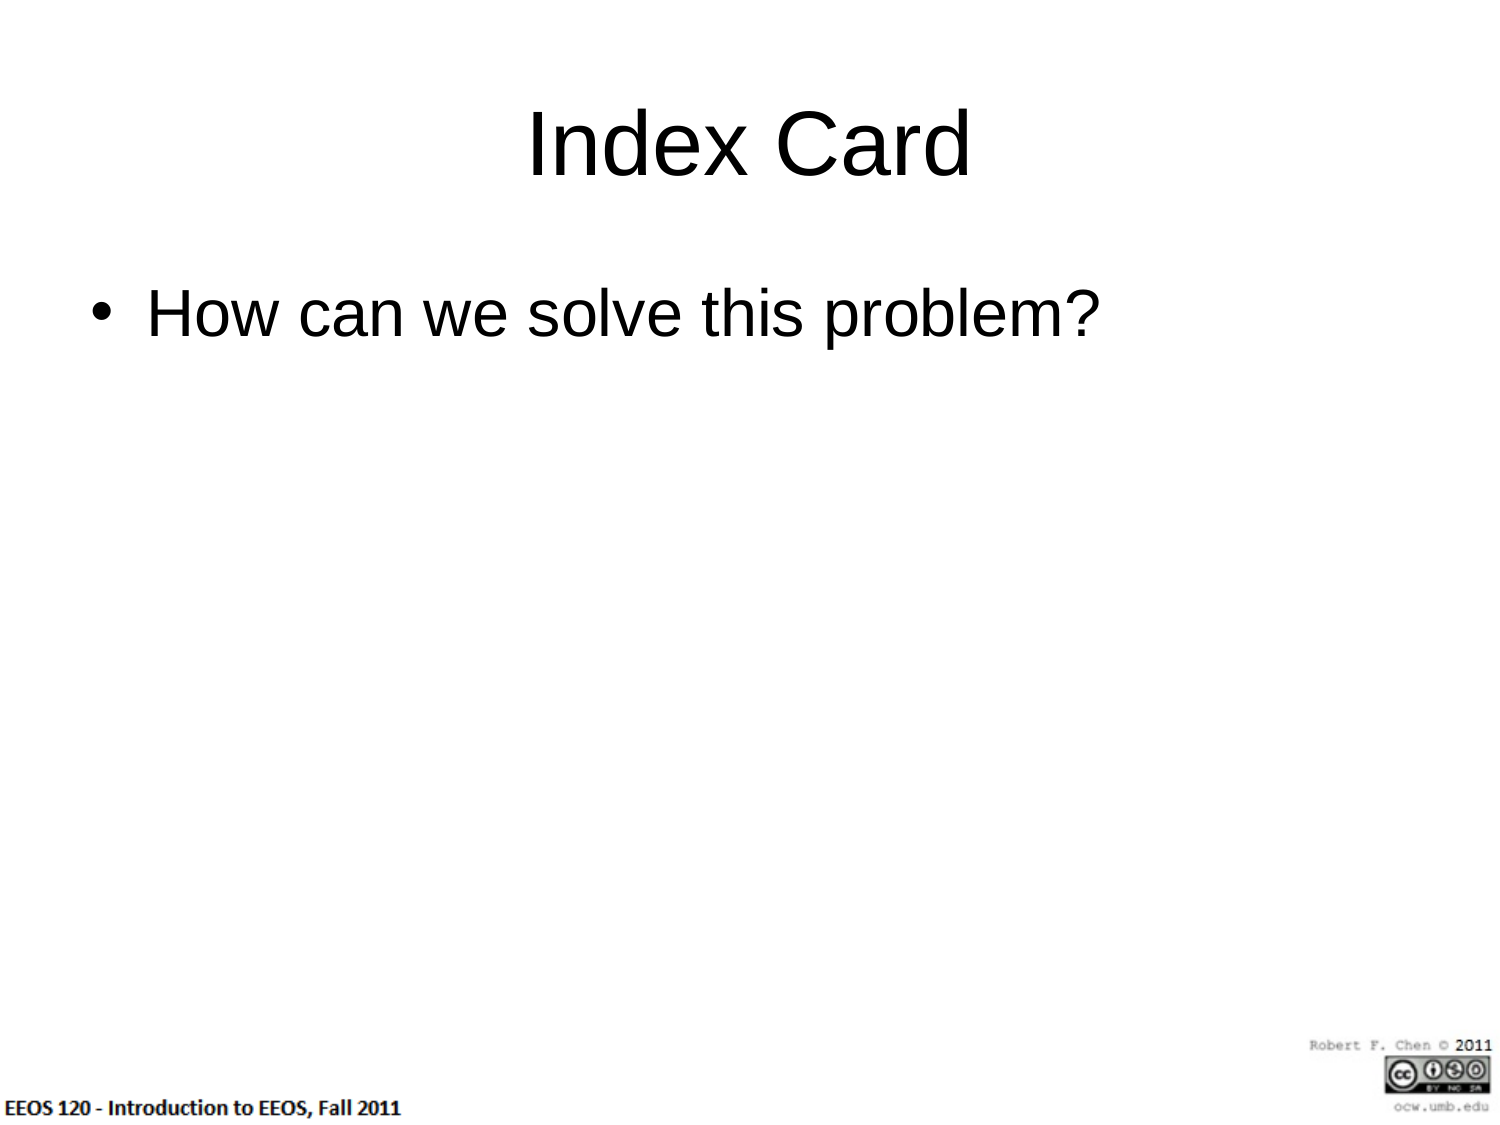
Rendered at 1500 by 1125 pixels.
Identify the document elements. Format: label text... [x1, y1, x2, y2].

picture [1299, 1029, 1500, 1125]
picture [0, 1090, 406, 1125]
list How can we solve this problem? [75, 262, 1426, 1006]
title Index Card [75, 45, 1426, 233]
